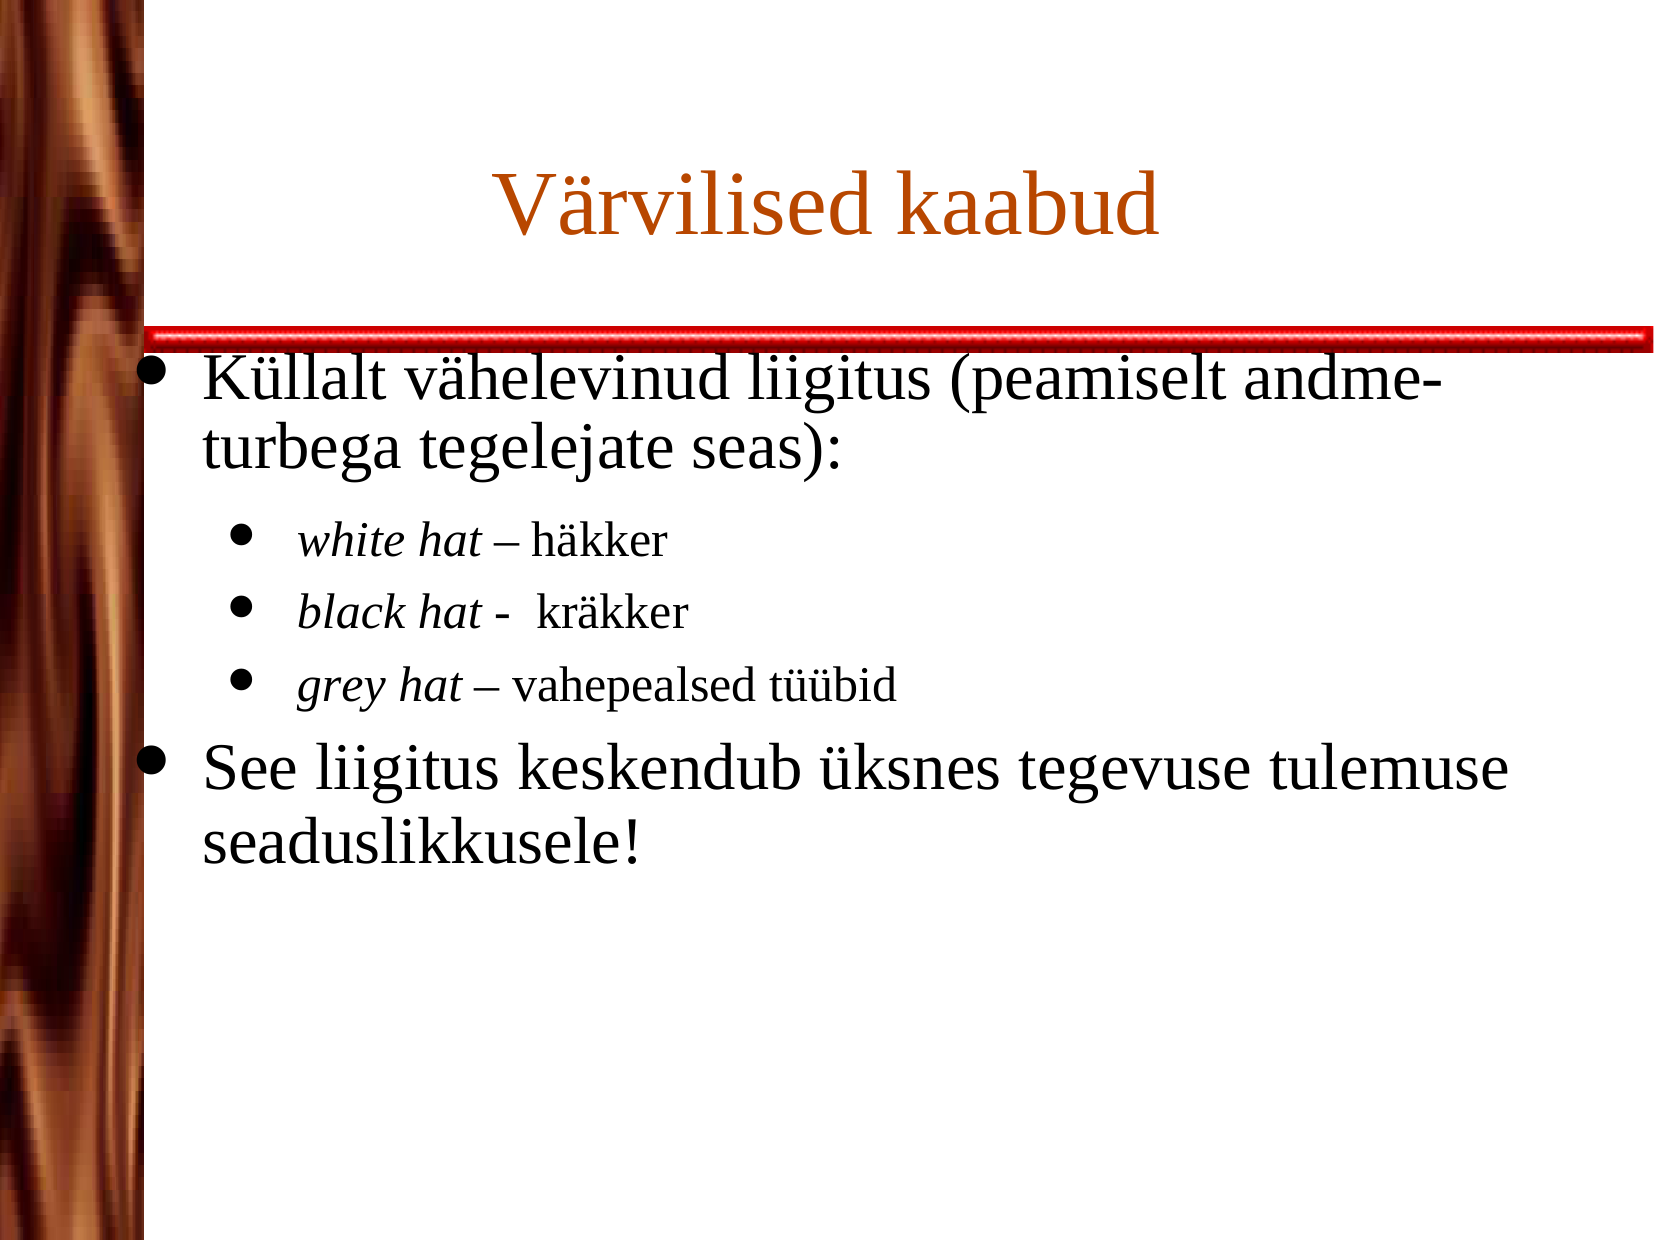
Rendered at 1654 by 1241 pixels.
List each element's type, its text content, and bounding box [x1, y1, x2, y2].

title Värvilised kaabud [121, 98, 1532, 314]
list Küllalt vähelevinud liigitus (peamiselt andme-turbega tegelejate seas): white hat – häkker black hat - kräkker grey hat – vahepealsed tüübid See liigitus keskendub üksnes tegevuse tulemuse seaduslikkusele! [121, 344, 1532, 1125]
picture [0, 0, 1654, 1240]
